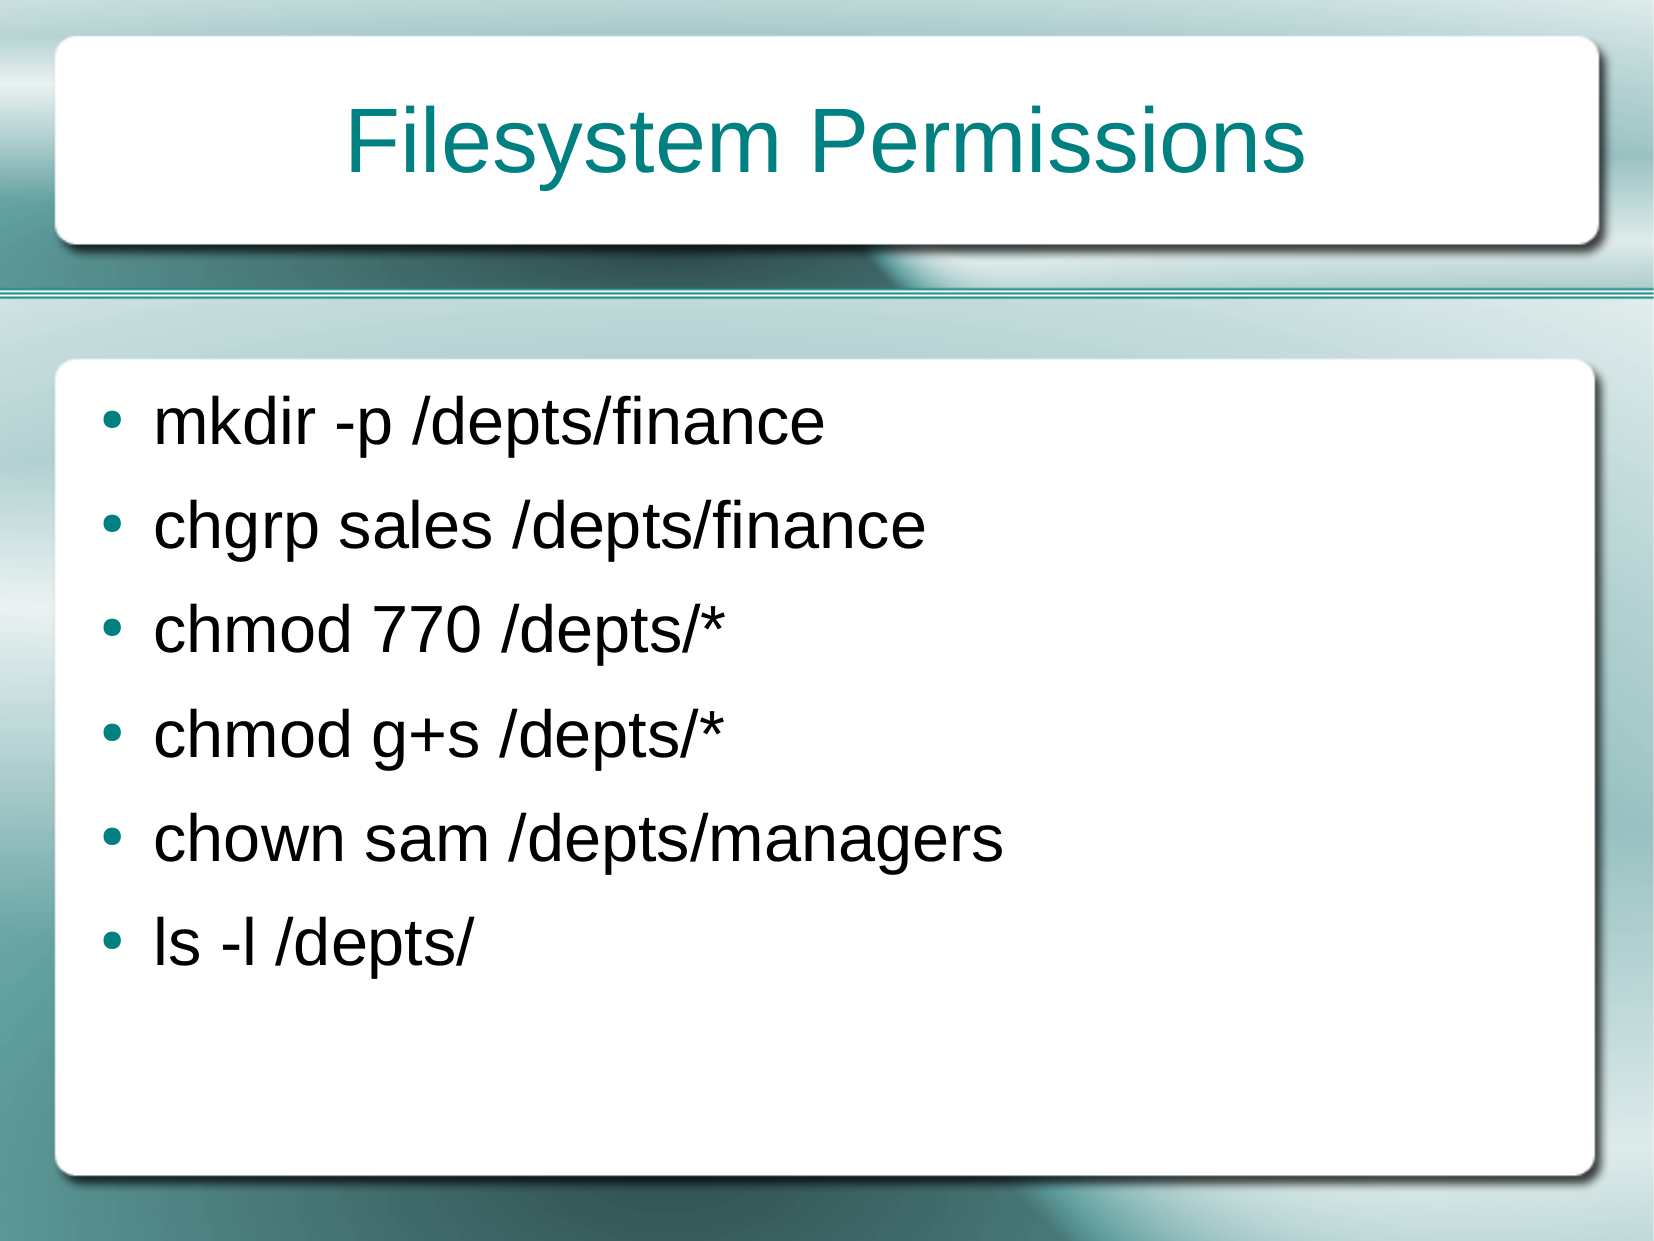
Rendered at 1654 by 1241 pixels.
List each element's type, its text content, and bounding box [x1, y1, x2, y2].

picture [0, 0, 1654, 1241]
list mkdir -p /depts/finance chgrp sales /depts/finance chmod 770 /depts/* chmod g+s /depts/* chown sam /depts/managers ls -l /depts/ [82, 383, 1571, 1019]
title Filesystem Permissions [82, 45, 1571, 238]
